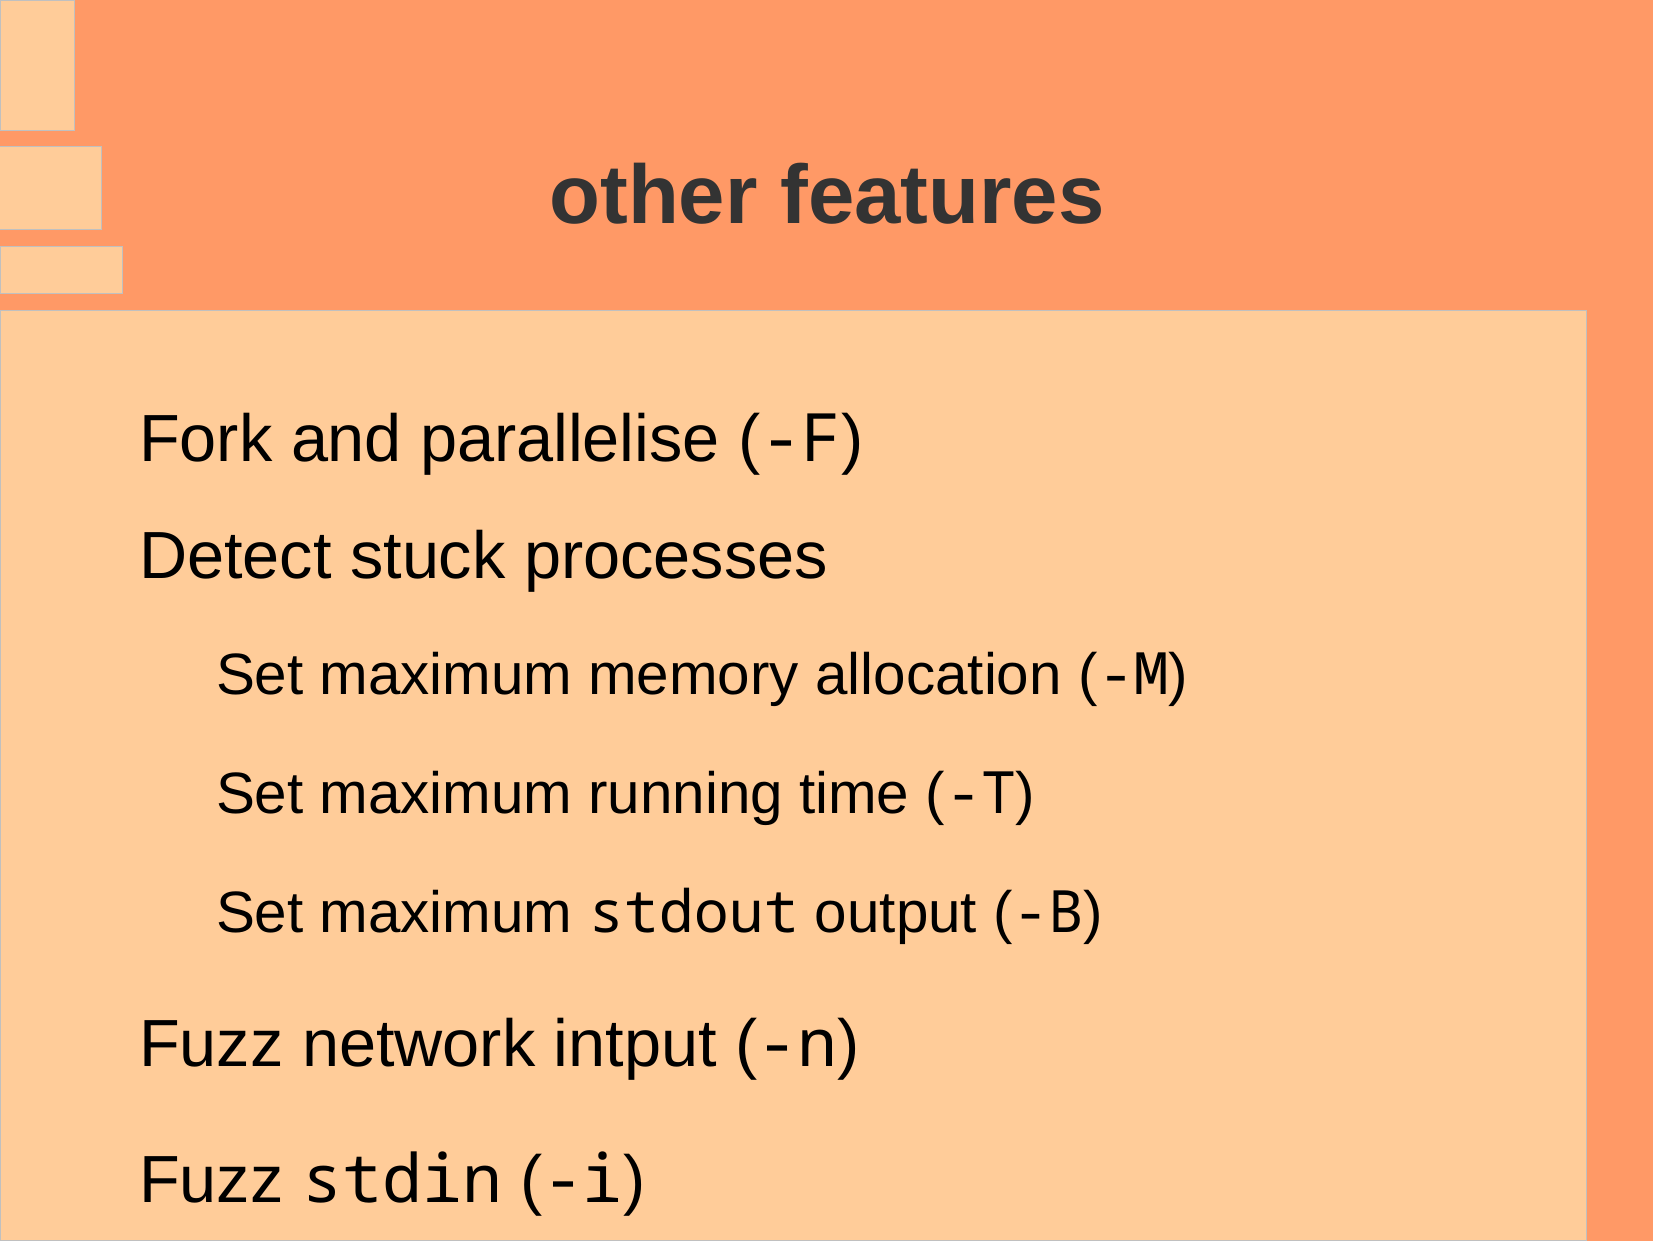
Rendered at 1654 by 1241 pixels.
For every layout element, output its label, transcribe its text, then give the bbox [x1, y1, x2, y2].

list Fork and parallelise (-F) Detect stuck processes Set maximum memory allocation (-M) Set maximum running time (-T) Set maximum stdout output (-B) Fuzz network intput (-n) Fuzz stdin (-i) [121, 344, 1534, 1214]
title other features [121, 91, 1534, 299]
